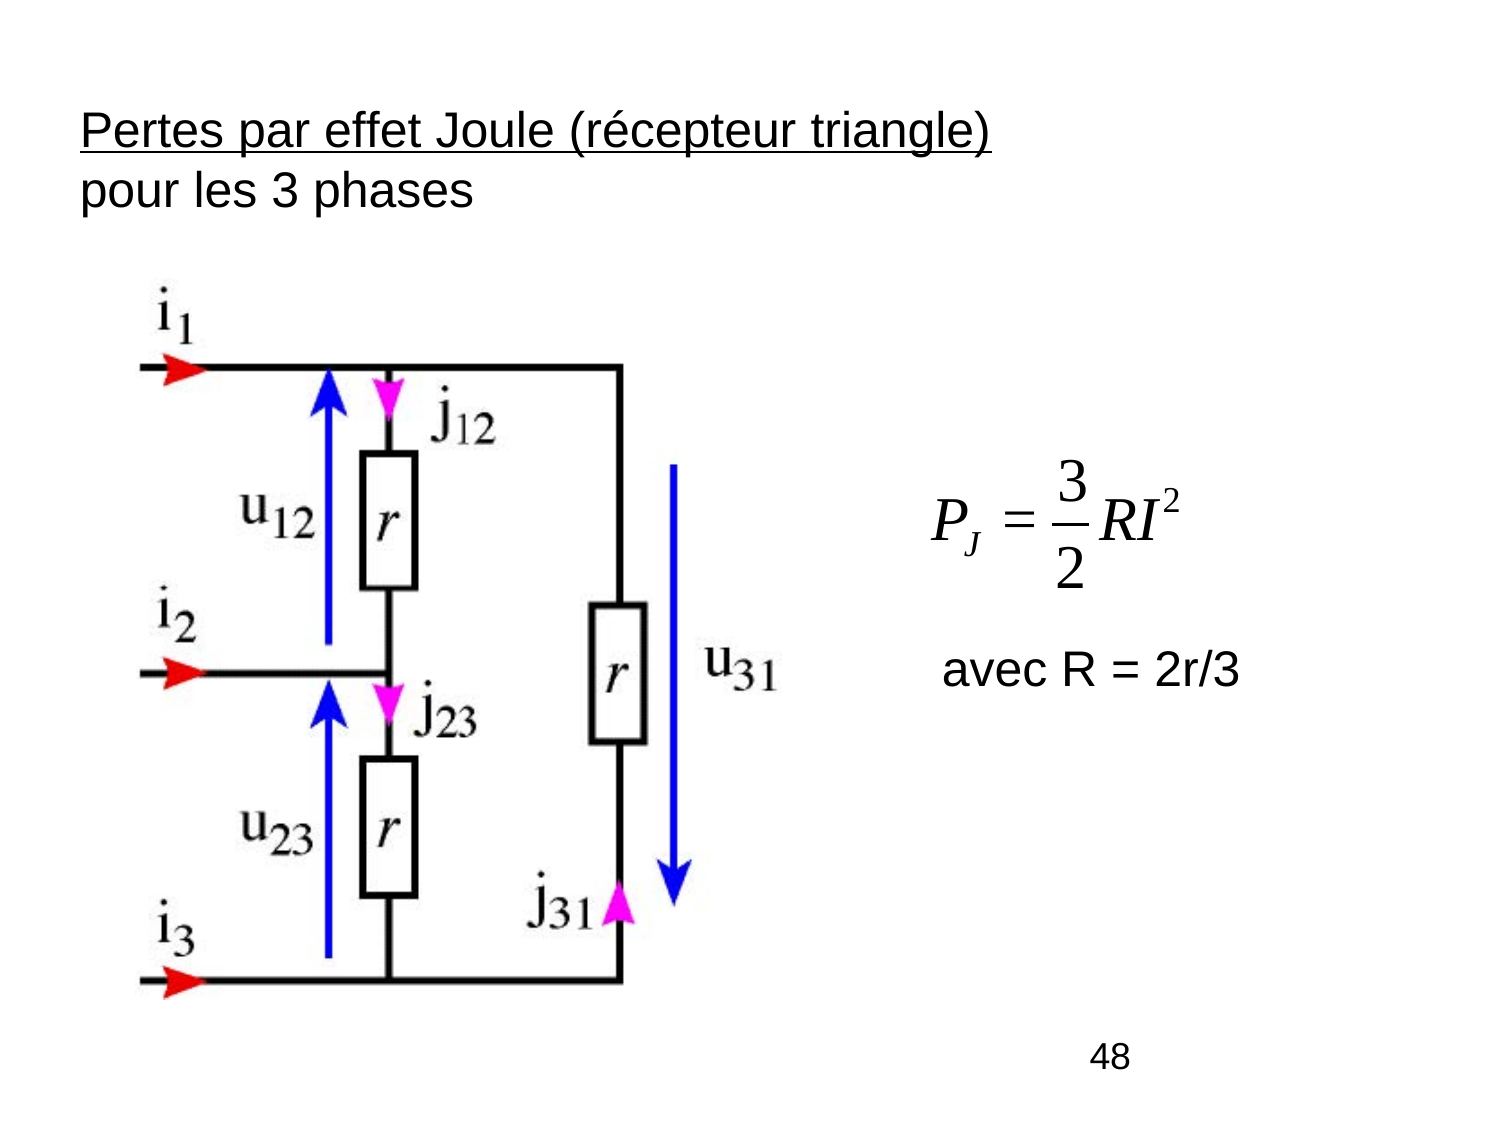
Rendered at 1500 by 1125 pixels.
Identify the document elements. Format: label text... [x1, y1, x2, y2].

picture [135, 278, 798, 1000]
text_box Pertes par effet Joule (récepteur triangle) pour les 3 phases [65, 90, 1007, 226]
chart [921, 446, 1187, 598]
text_box avec R = 2r/3 [927, 629, 1256, 705]
